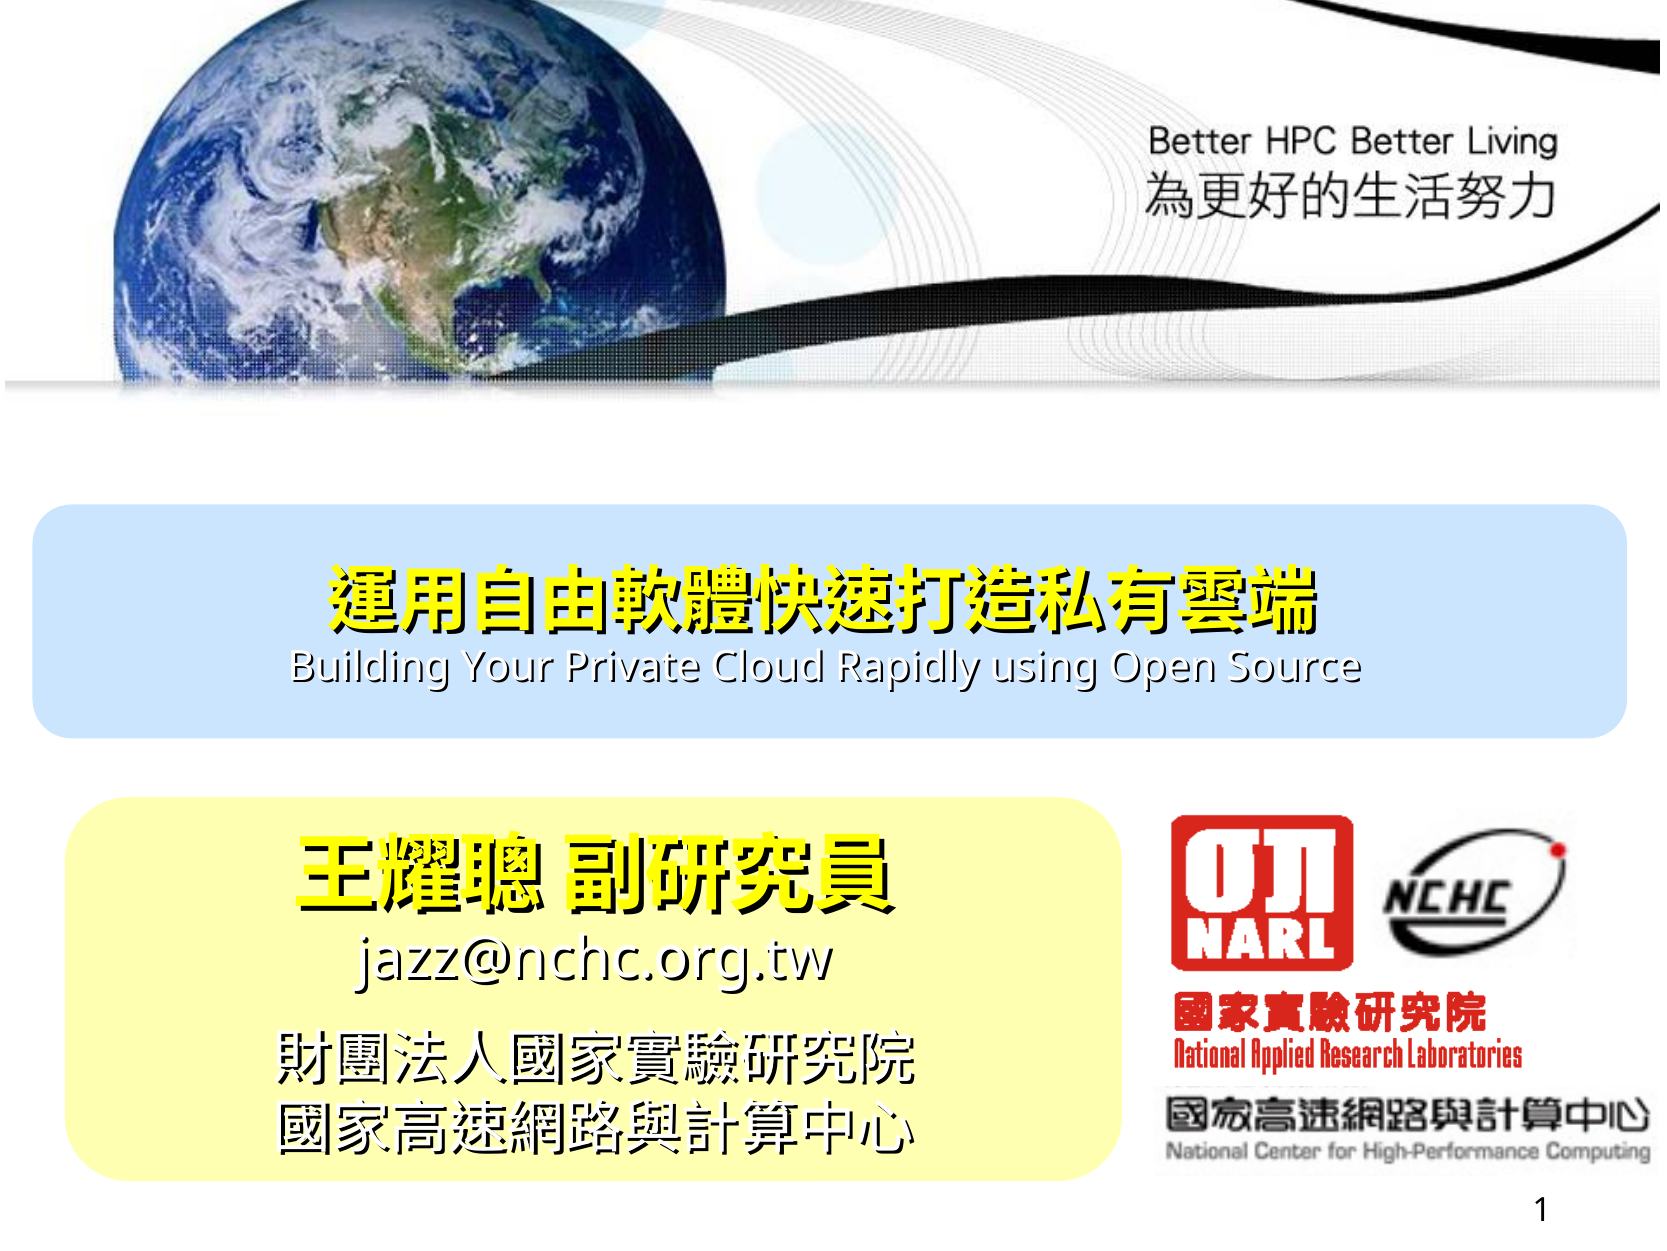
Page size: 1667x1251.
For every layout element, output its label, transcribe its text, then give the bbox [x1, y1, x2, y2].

picture [1157, 800, 1365, 981]
picture [1169, 986, 1531, 1076]
text_box 王耀聰 副研究員 jazz@nchc.org.tw 財團法人國家實驗研究院 國家高速網路與計算中心 [64, 797, 1122, 1182]
text_box 運用自由軟體快速打造私有雲端 Building Your Private Cloud Rapidly using Open Source [32, 504, 1628, 739]
picture [1370, 803, 1577, 969]
picture [5, 0, 1660, 416]
picture [1153, 1086, 1661, 1176]
